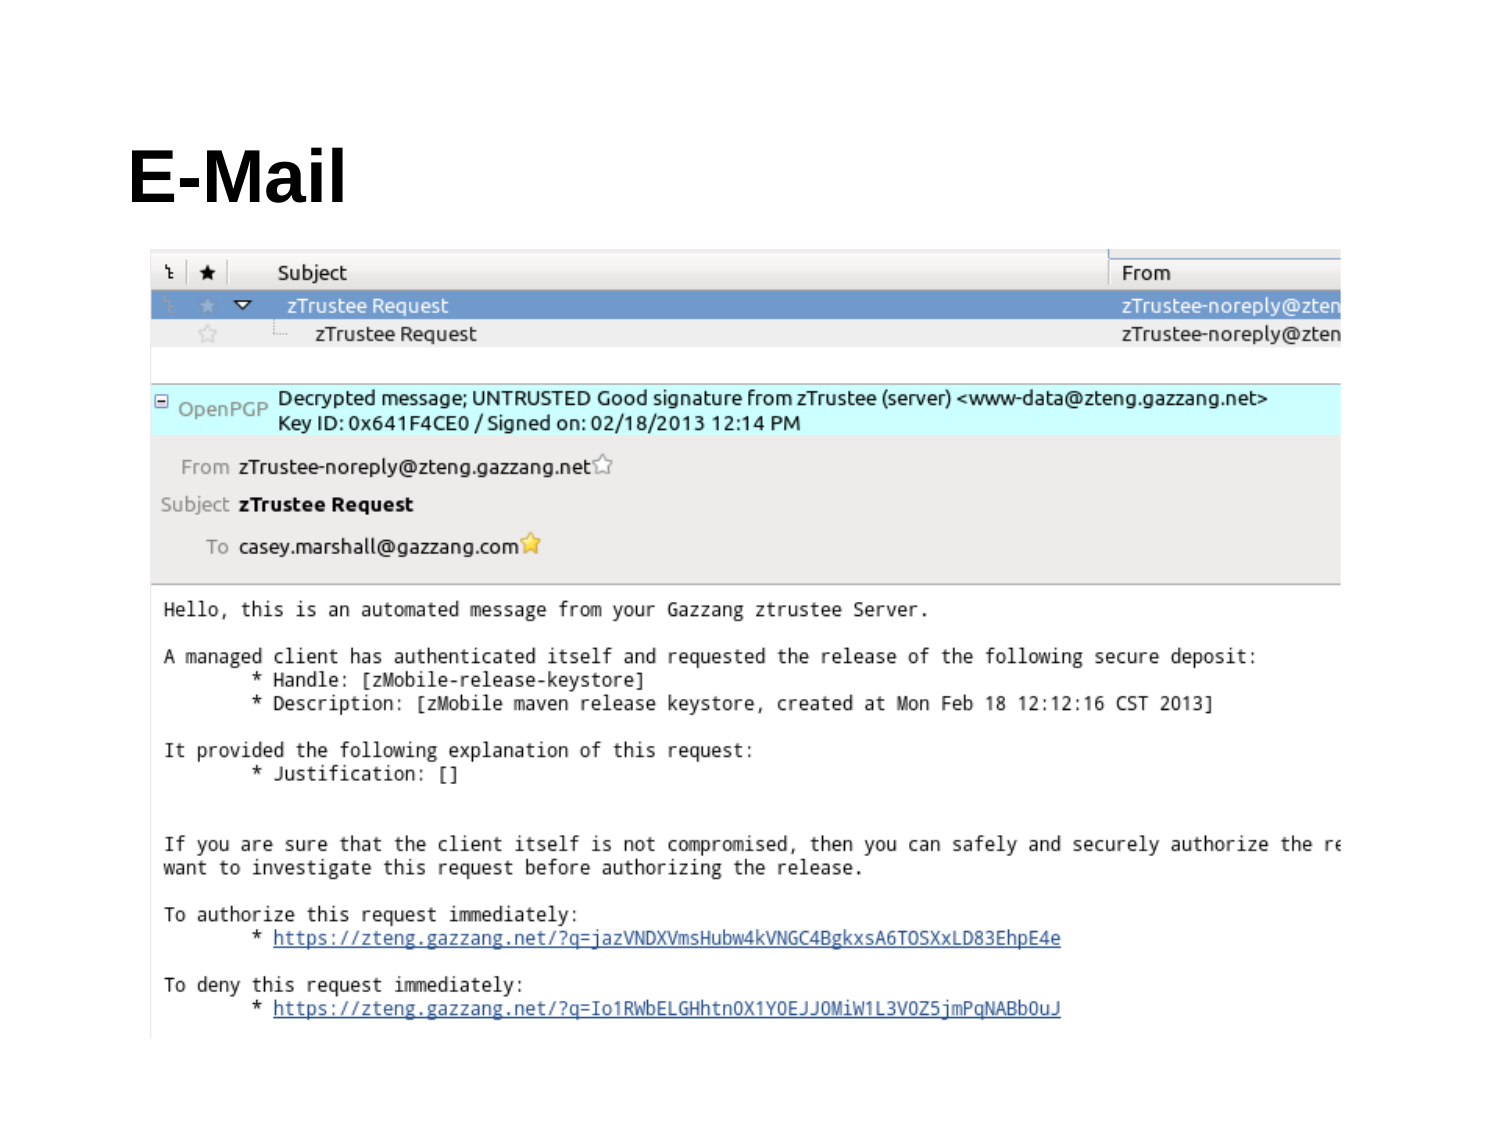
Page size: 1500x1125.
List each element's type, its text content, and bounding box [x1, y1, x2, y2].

text_box [150, 249, 1341, 1039]
title E-Mail [75, 45, 1425, 233]
